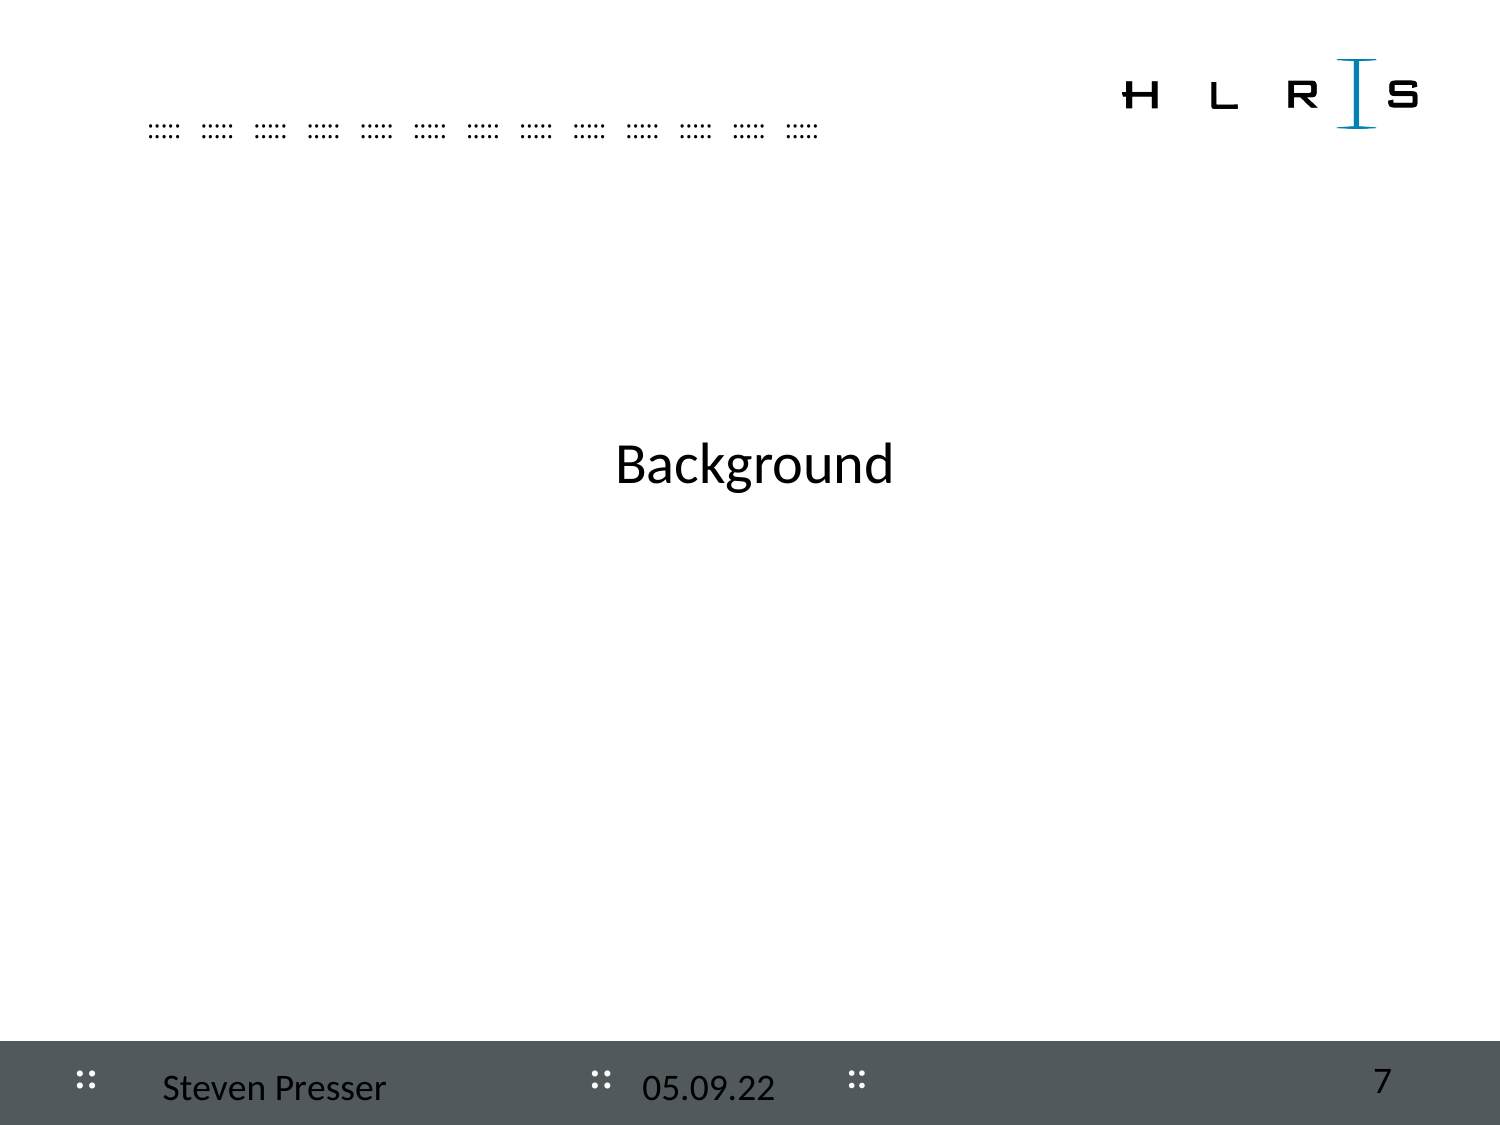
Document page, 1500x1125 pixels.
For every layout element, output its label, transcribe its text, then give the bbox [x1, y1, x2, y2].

picture [1122, 59, 1353, 108]
picture [1360, 59, 1418, 108]
subtitle Background [46, 108, 1464, 829]
